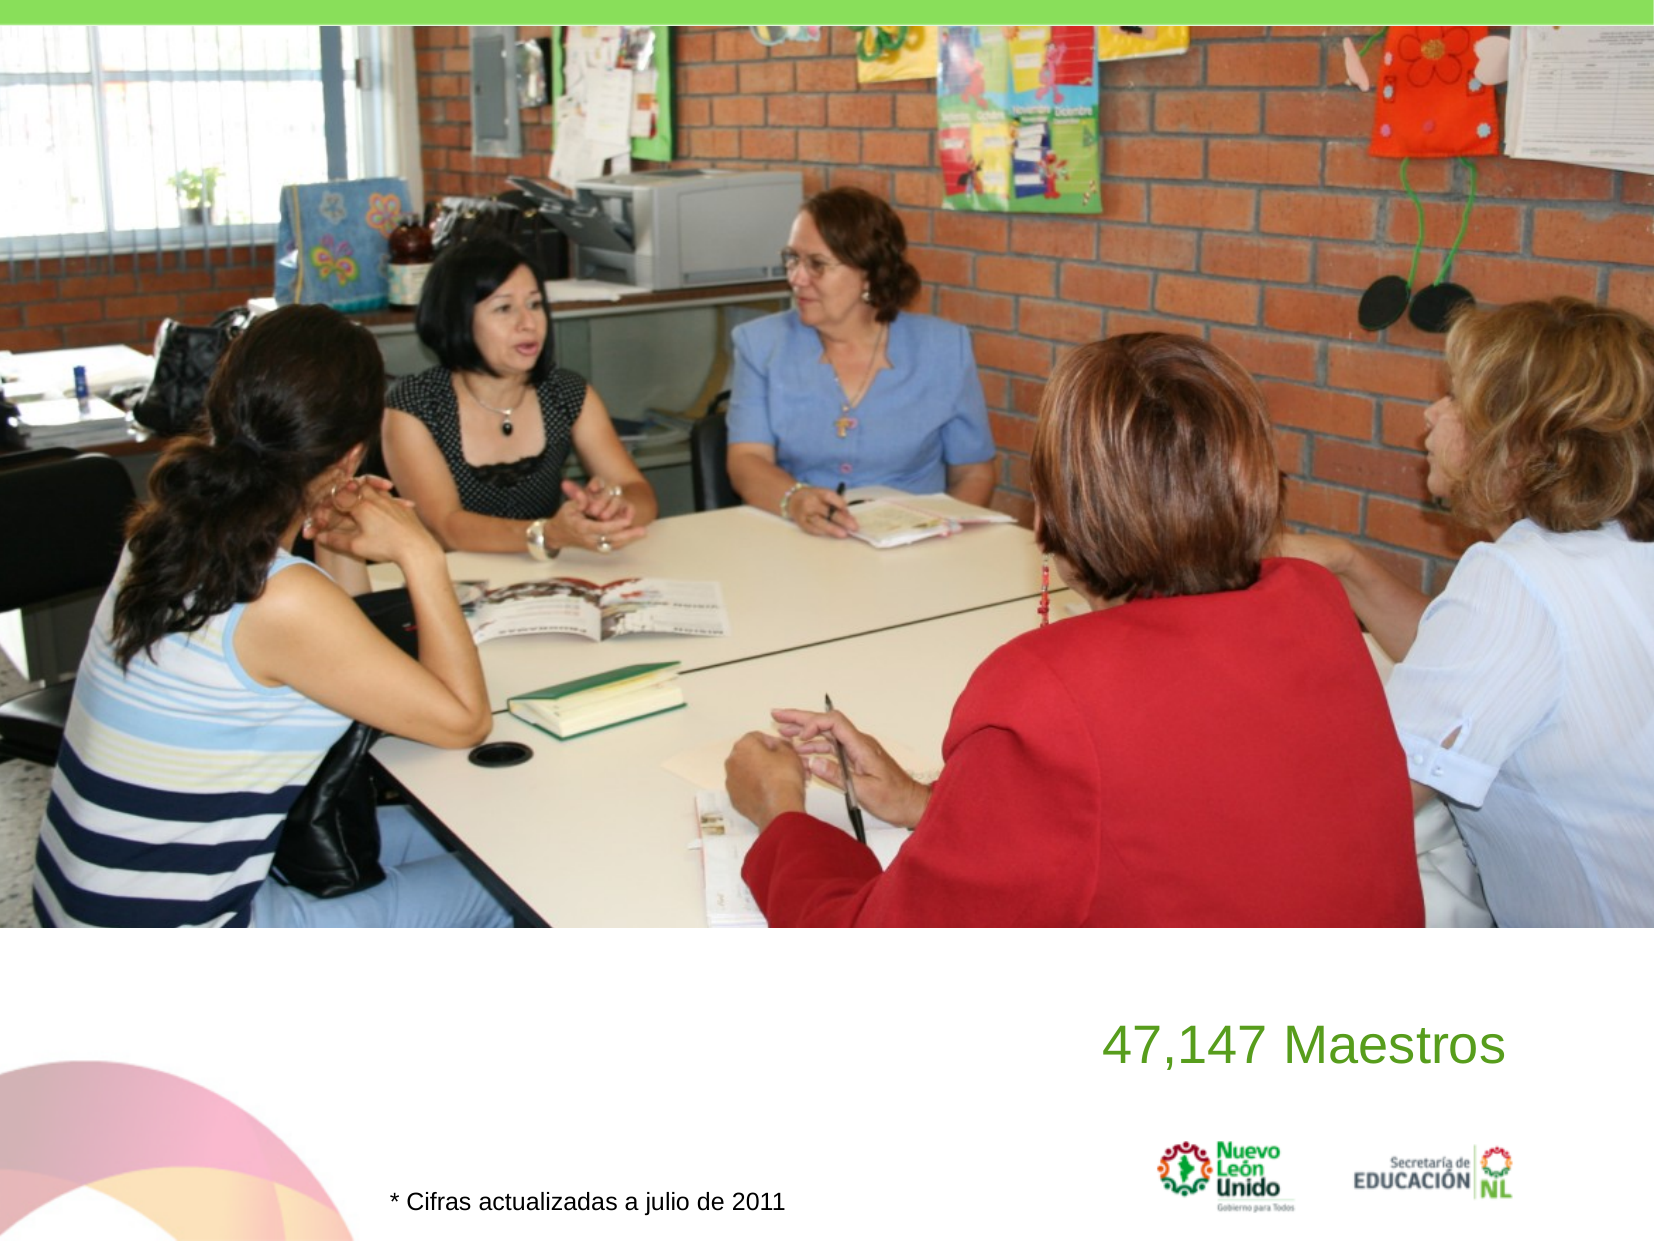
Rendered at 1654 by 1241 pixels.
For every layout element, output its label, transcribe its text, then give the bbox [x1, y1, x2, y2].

text_box * Cifras actualizadas a julio de 2011 [375, 1180, 800, 1223]
picture [0, 0, 1654, 1241]
text_box 47,147 Maestros [1087, 1006, 1538, 1088]
